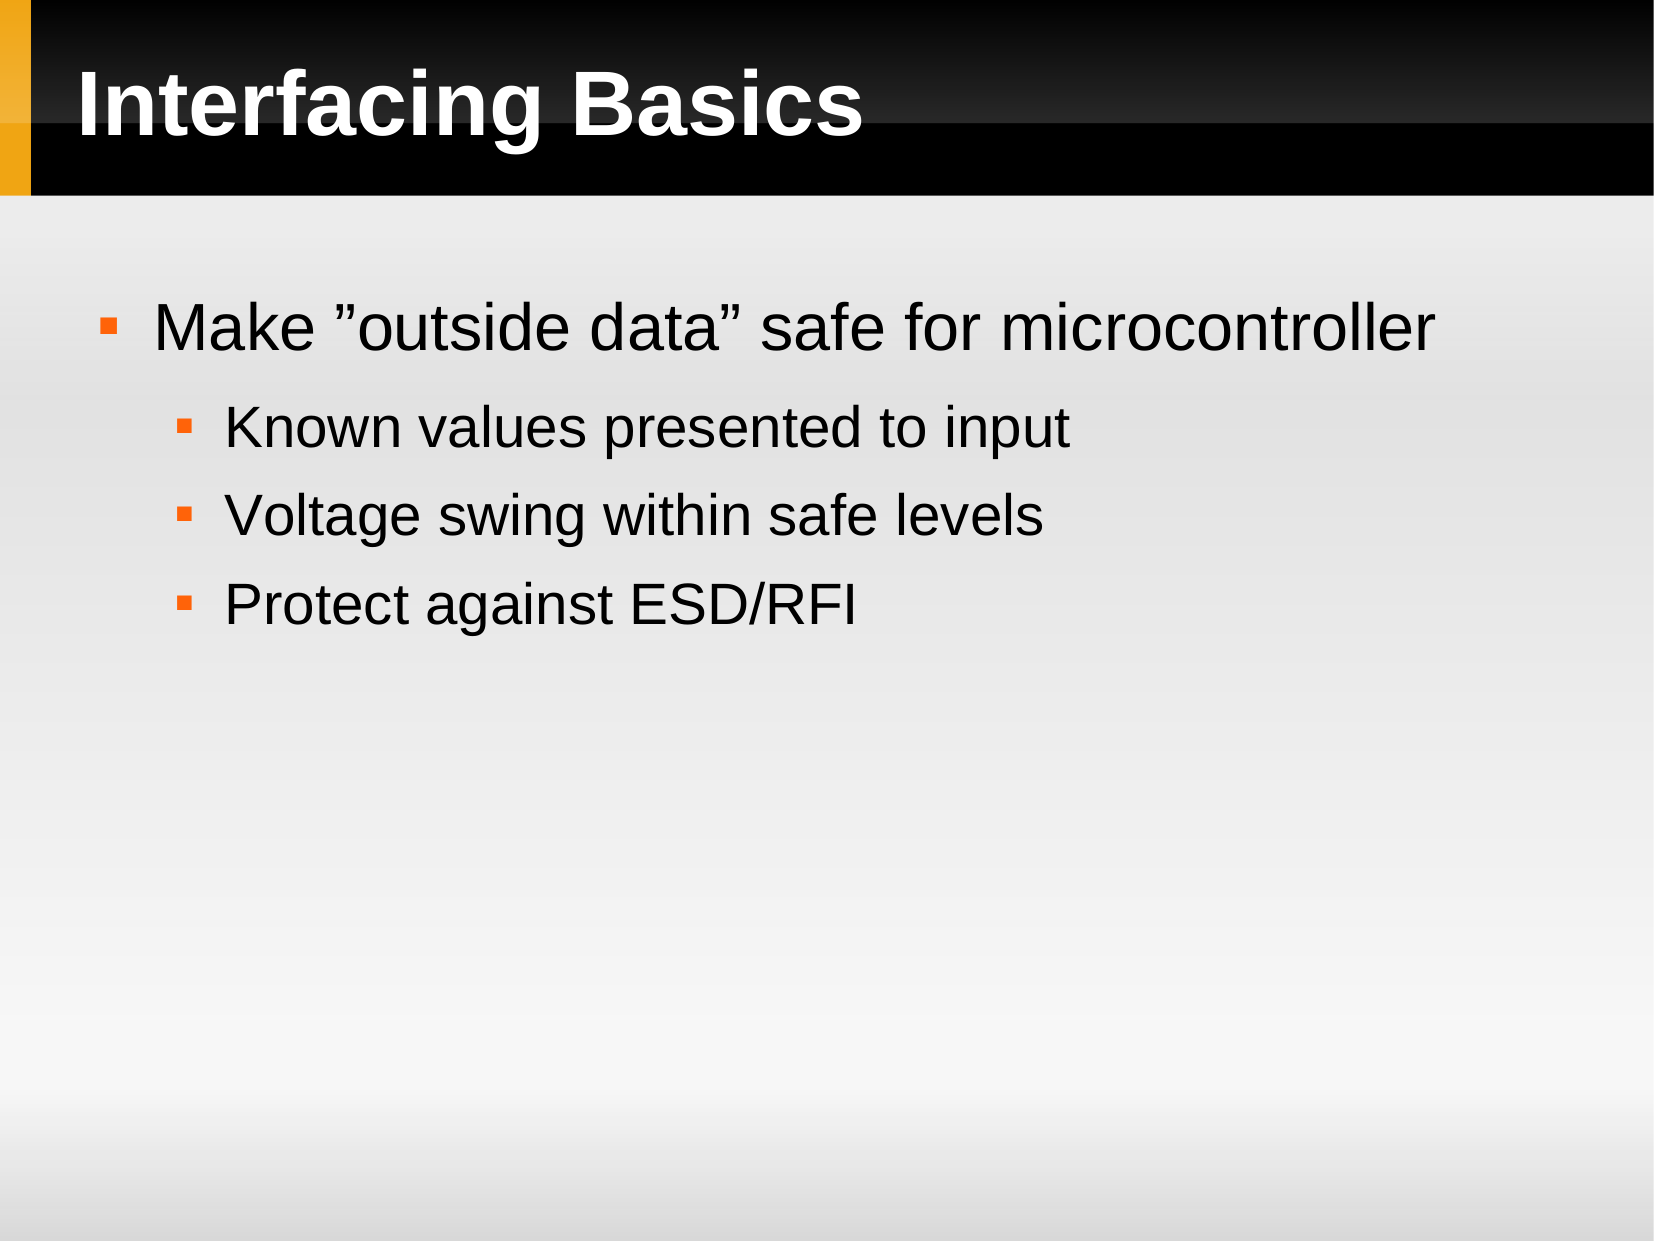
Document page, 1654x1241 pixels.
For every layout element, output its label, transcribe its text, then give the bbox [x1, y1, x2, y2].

picture [0, 0, 1654, 1241]
list Make ”outside data” safe for microcontroller Known values presented to input Voltage swing within safe levels Protect against ESD/RFI [82, 290, 1571, 1094]
title Interfacing Basics [76, 7, 1565, 200]
